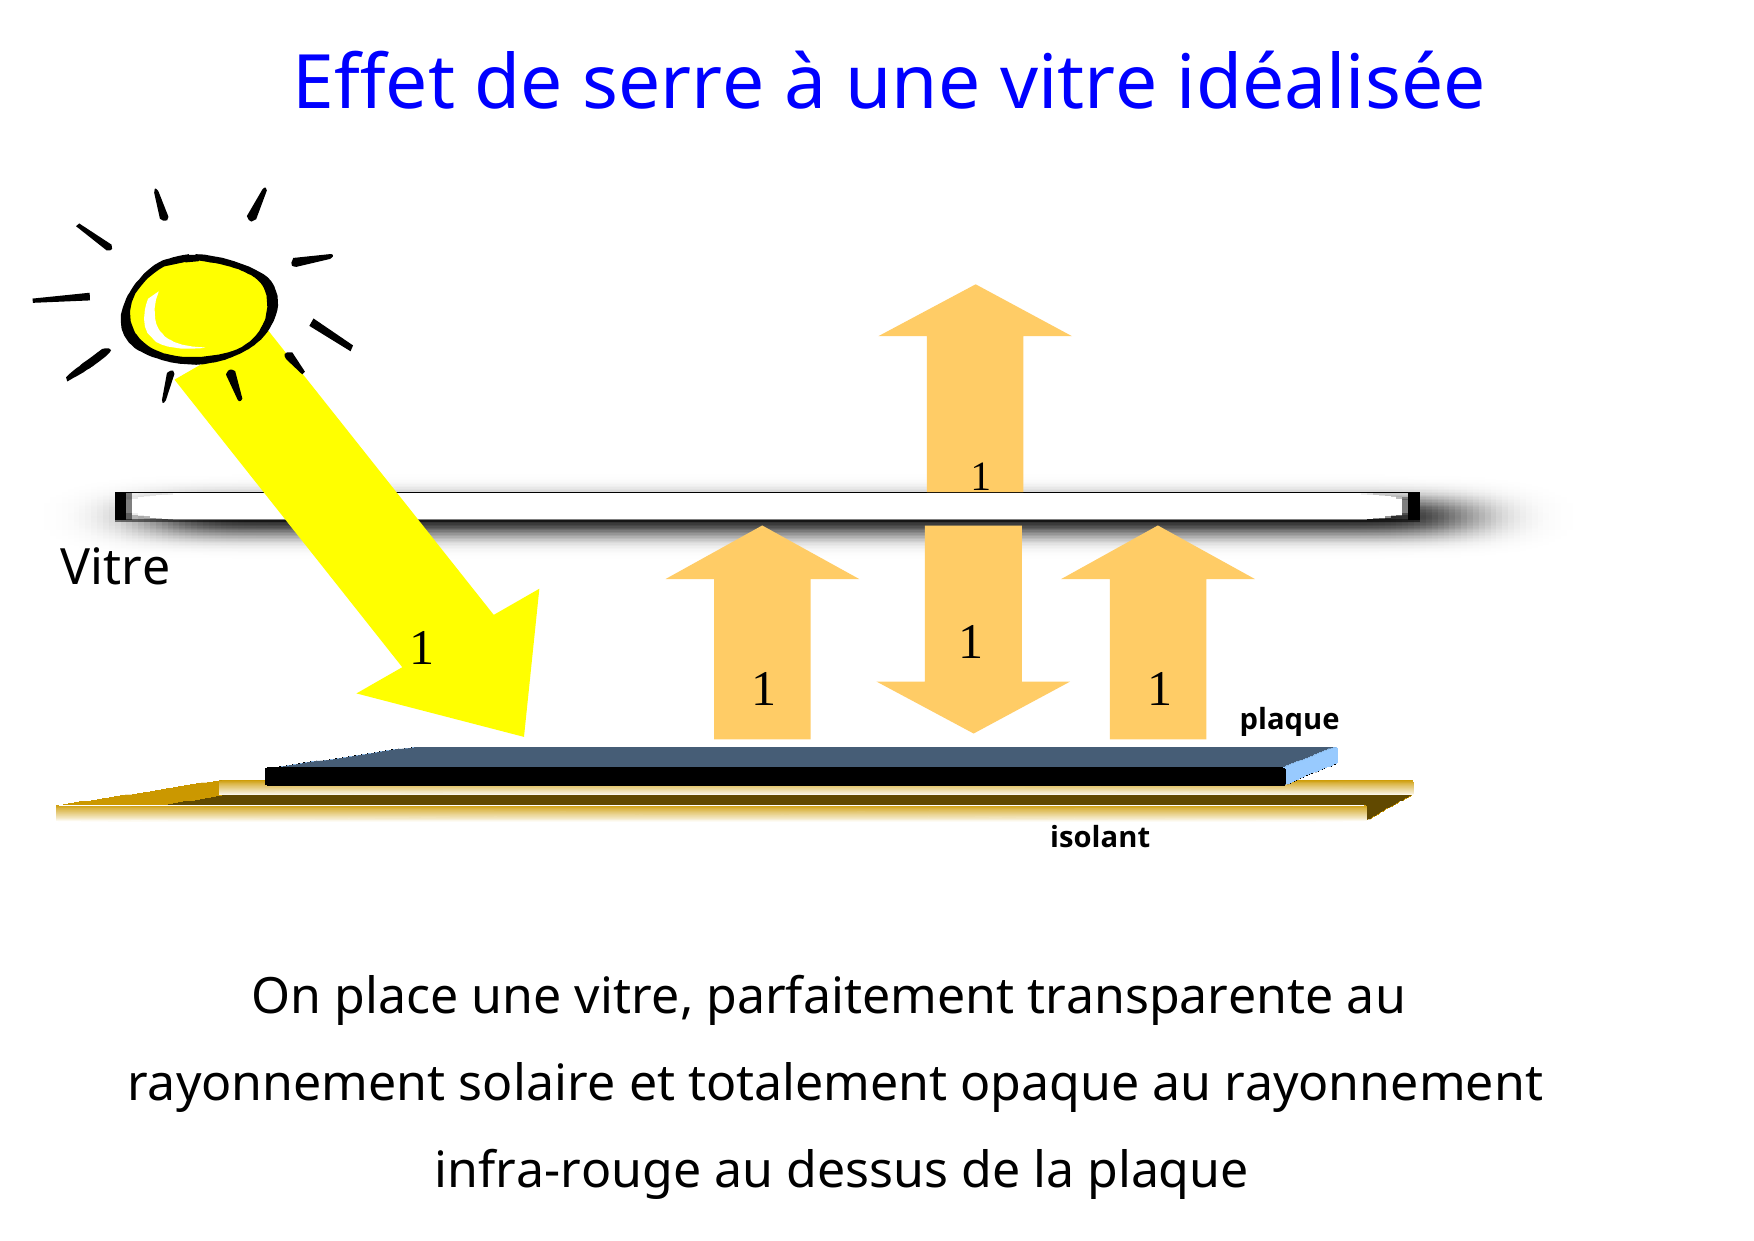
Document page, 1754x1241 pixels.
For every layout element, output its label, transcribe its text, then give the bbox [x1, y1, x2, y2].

text_box 1 [1147, 616, 1183, 687]
text_box Effet de serre à une vitre idéalisée [75, 28, 1703, 131]
text_box [154, 188, 169, 221]
text_box 1 [409, 575, 445, 645]
text_box [32, 292, 91, 303]
text_box On place une vitre, parfaitement transparente au rayonnement solaire et totalement opaque au rayonnement infra-rouge au dessus de la plaque [112, 953, 1625, 1181]
text_box [665, 525, 860, 740]
text_box [120, 254, 540, 737]
text_box 1 [958, 569, 1034, 640]
text_box plaque [1224, 690, 1477, 766]
picture [27, 472, 319, 564]
text_box [246, 187, 267, 222]
text_box [876, 525, 1071, 734]
text_box 1 [970, 416, 1046, 474]
text_box isolant [1035, 808, 1288, 884]
picture [44, 737, 1429, 832]
text_box [1061, 525, 1255, 740]
text_box [66, 348, 112, 382]
text_box [291, 254, 333, 267]
picture [382, 472, 1591, 564]
text_box 1 [751, 616, 787, 687]
text_box [878, 284, 1073, 493]
text_box [76, 223, 113, 251]
text_box Vitre [45, 523, 209, 566]
text_box [309, 318, 354, 352]
